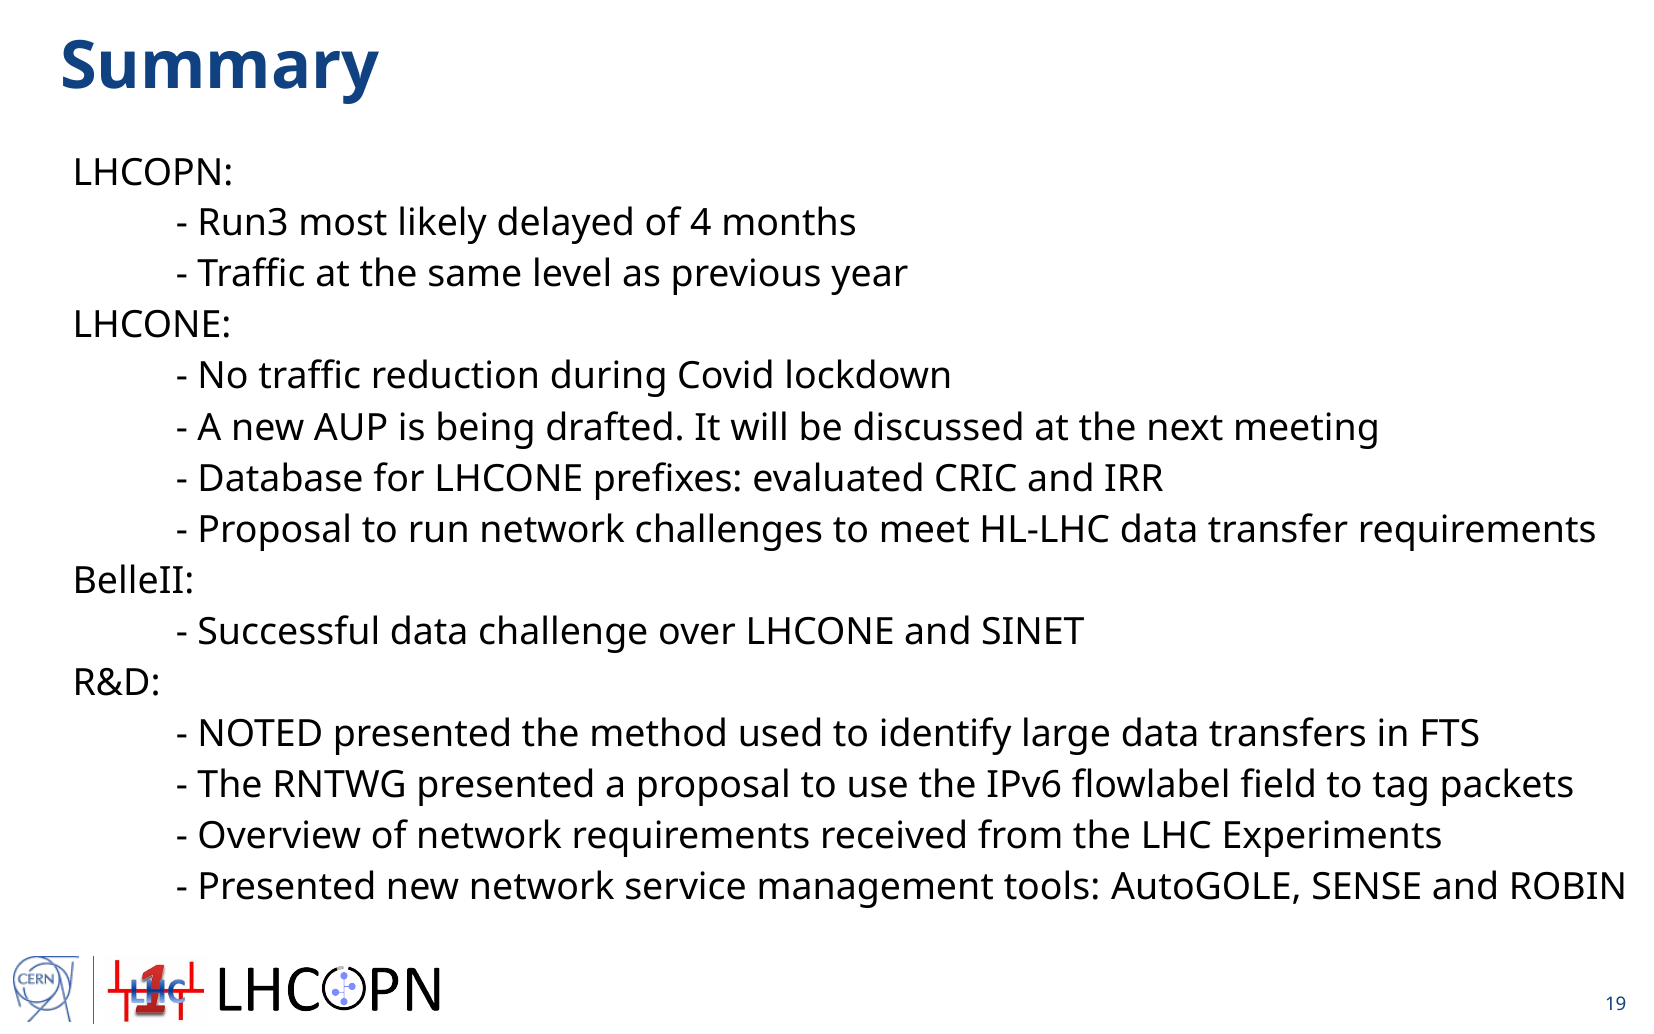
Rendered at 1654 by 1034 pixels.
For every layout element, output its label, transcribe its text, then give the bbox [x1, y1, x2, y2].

picture [13, 956, 57, 1032]
title Summary [60, 0, 1528, 137]
text_box LHCOPN: - Run3 most likely delayed of 4 months - Traffic at the same level as previous year LHCONE: - No traffic reduction during Covid lockdown - A new AUP is being drafted. It will be discussed at the next meeting - Database for LHCONE prefixes: evaluated CRIC and IRR - Proposal to run network challenges to meet HL-LHC data transfer requirements BelleII: - Successful data challenge over LHCONE and SINET R&D: - NOTED presented the method used to identify large data transfers in FTS - The RNTWG presented a proposal to use the IPv6 flowlabel field to tag packets - Overview of network requirements received from the LHC Experiments - Presented new network service management tools: AutoGOLE, SENSE and ROBIN [57, 137, 1654, 1034]
